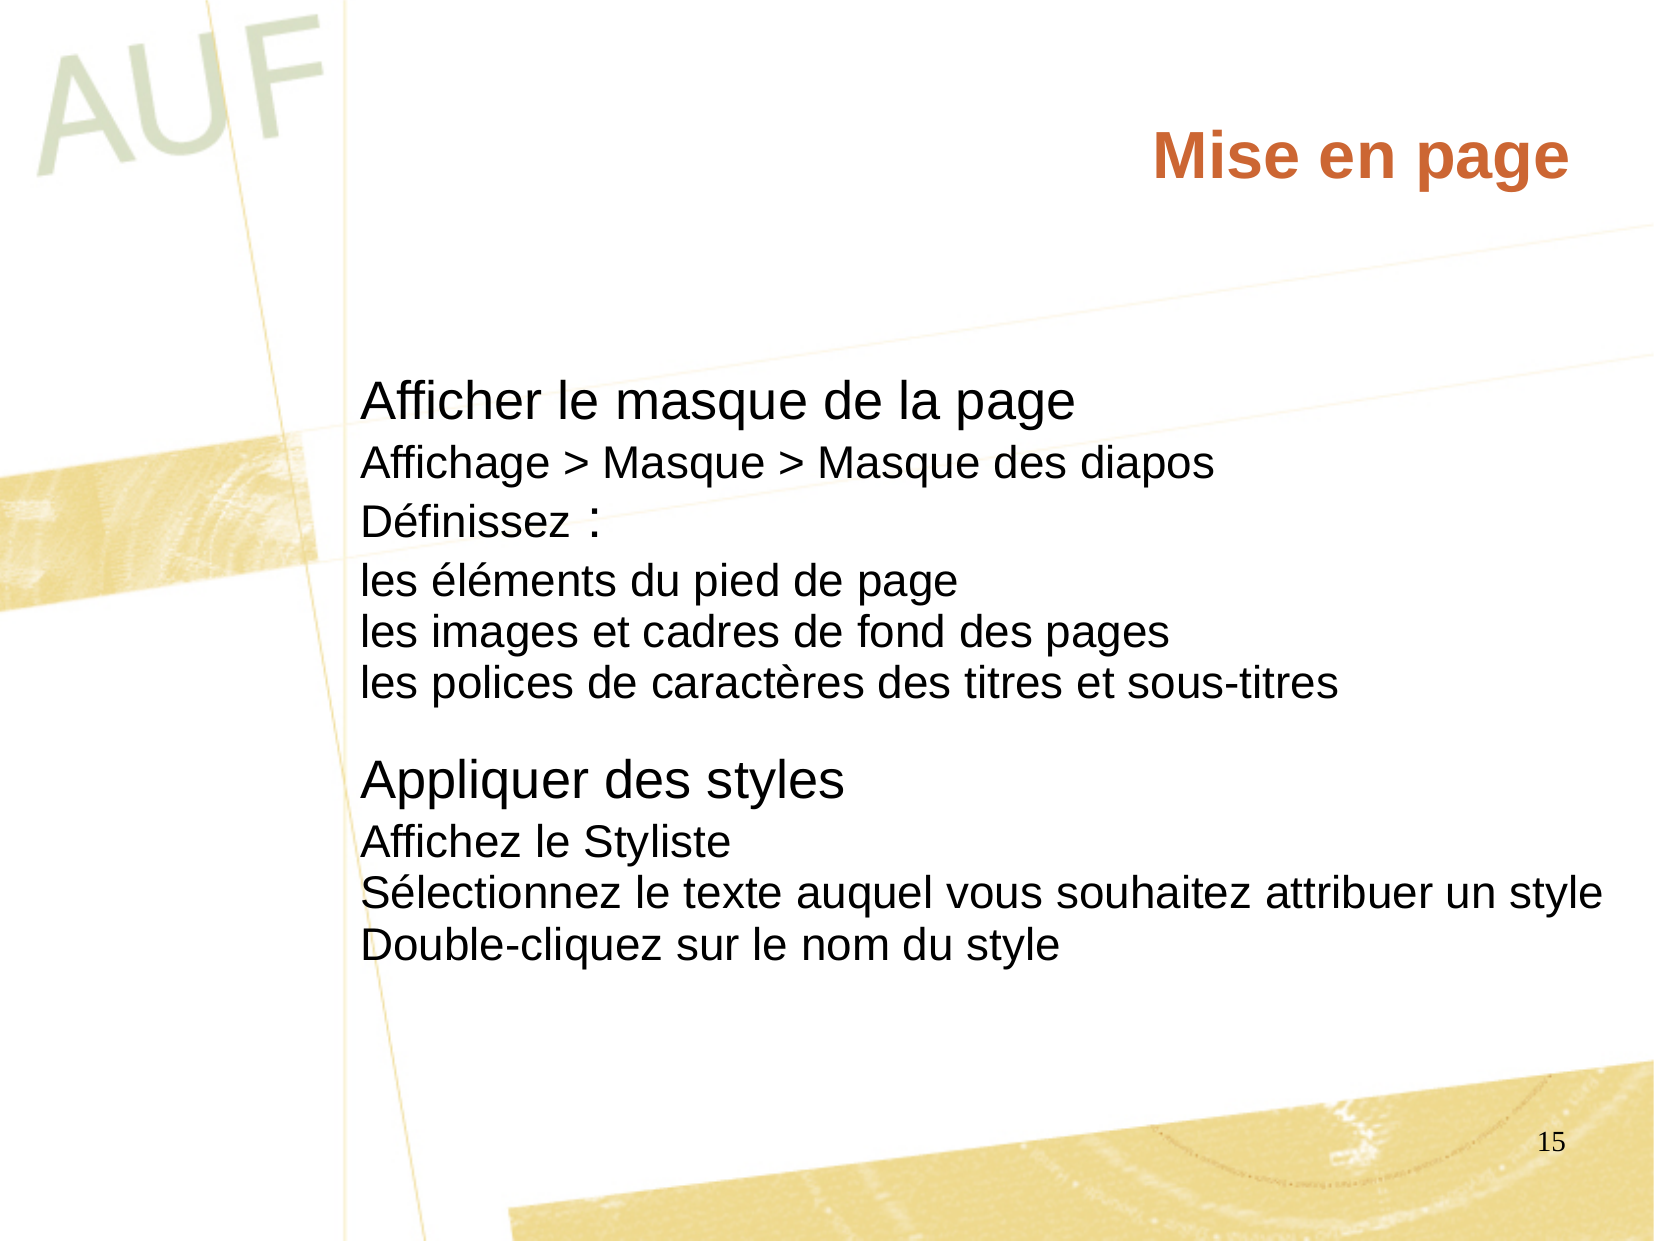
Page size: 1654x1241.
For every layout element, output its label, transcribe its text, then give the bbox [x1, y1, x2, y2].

picture [0, 0, 1654, 1241]
subtitle Afficher le masque de la page Affichage > Masque > Masque des diapos Définissez : les éléments du pied de page les images et cadres de fond des pages les polices de caractères des titres et sous-titres Appliquer des styles Affichez le Styliste Sélectionnez le texte auquel vous souhaitez attribuer un style Double-cliquez sur le nom du style [324, 306, 1625, 1034]
title Mise en page [324, 59, 1571, 252]
